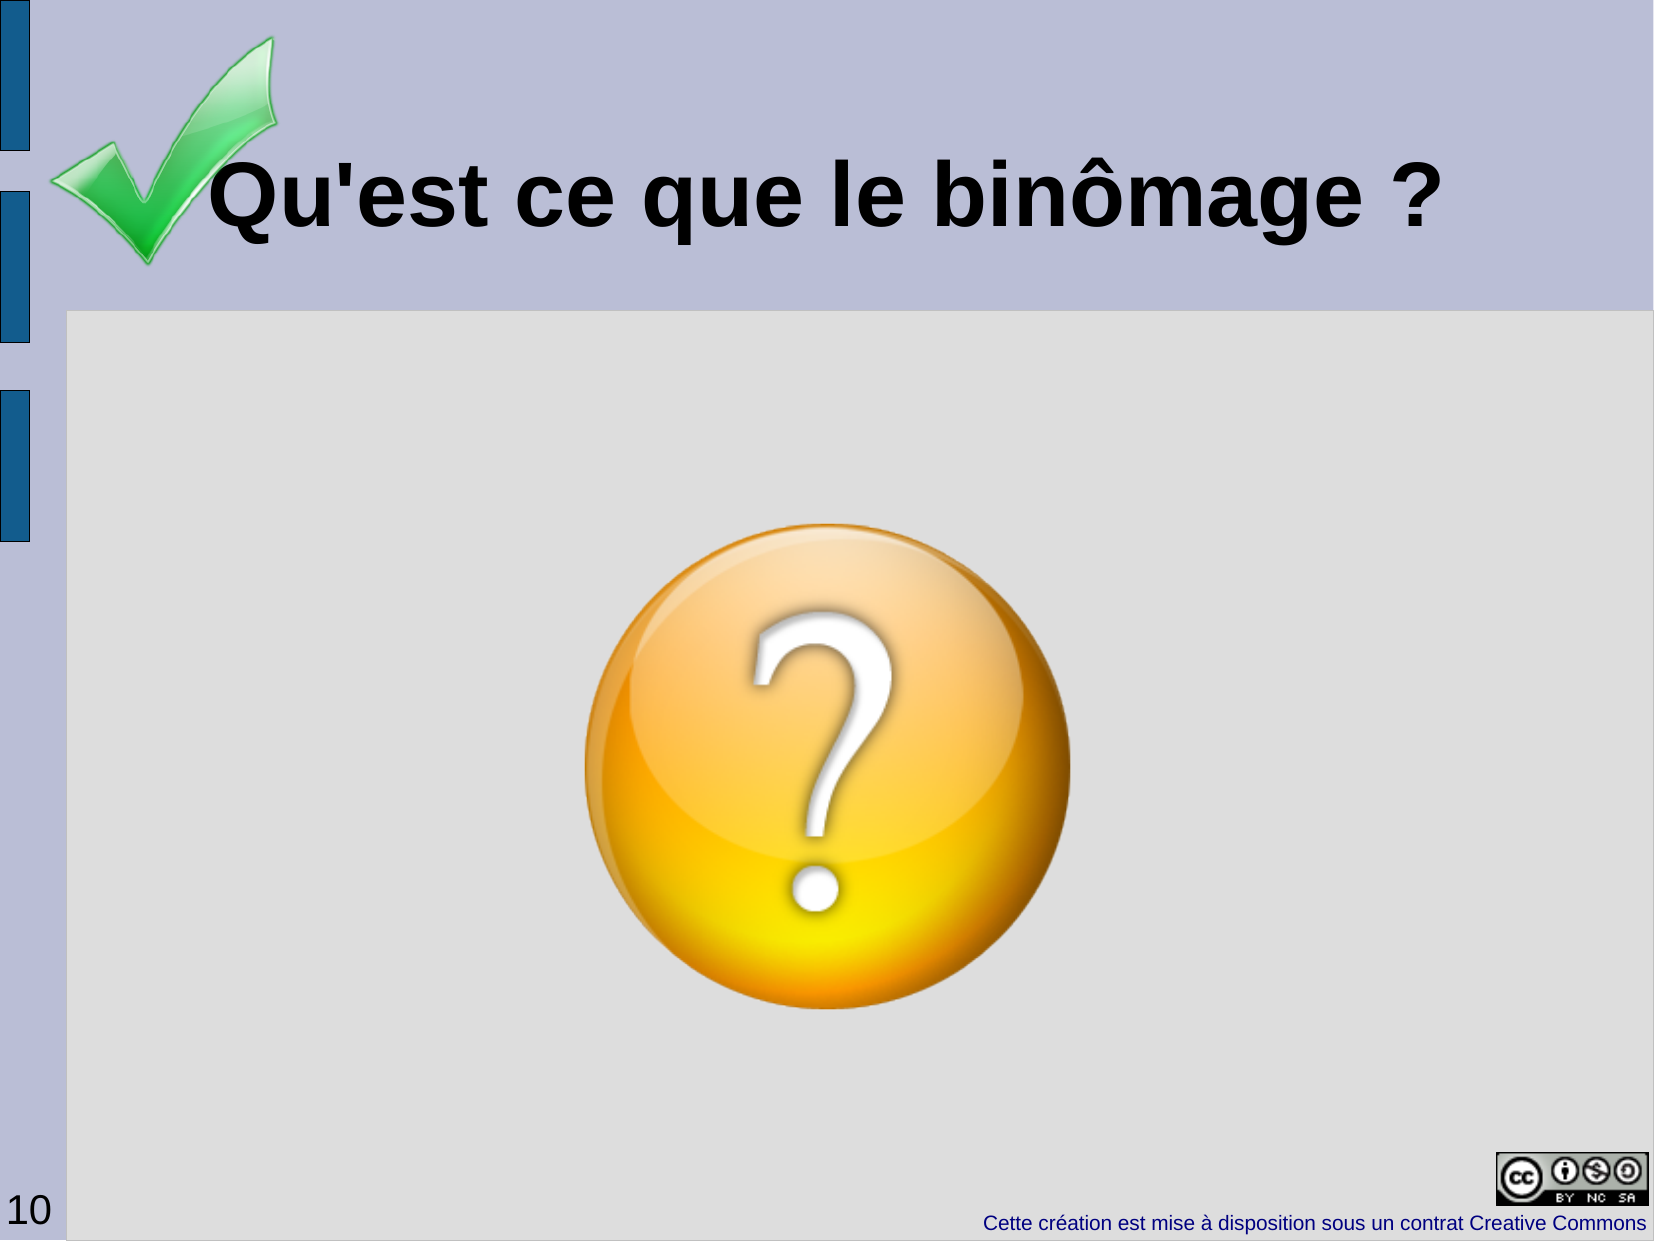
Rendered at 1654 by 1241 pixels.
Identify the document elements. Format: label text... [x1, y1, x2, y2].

picture [1496, 1152, 1649, 1206]
picture [575, 516, 1079, 1020]
picture [41, 29, 284, 272]
title Qu'est ce que le binômage ? [121, 91, 1534, 299]
